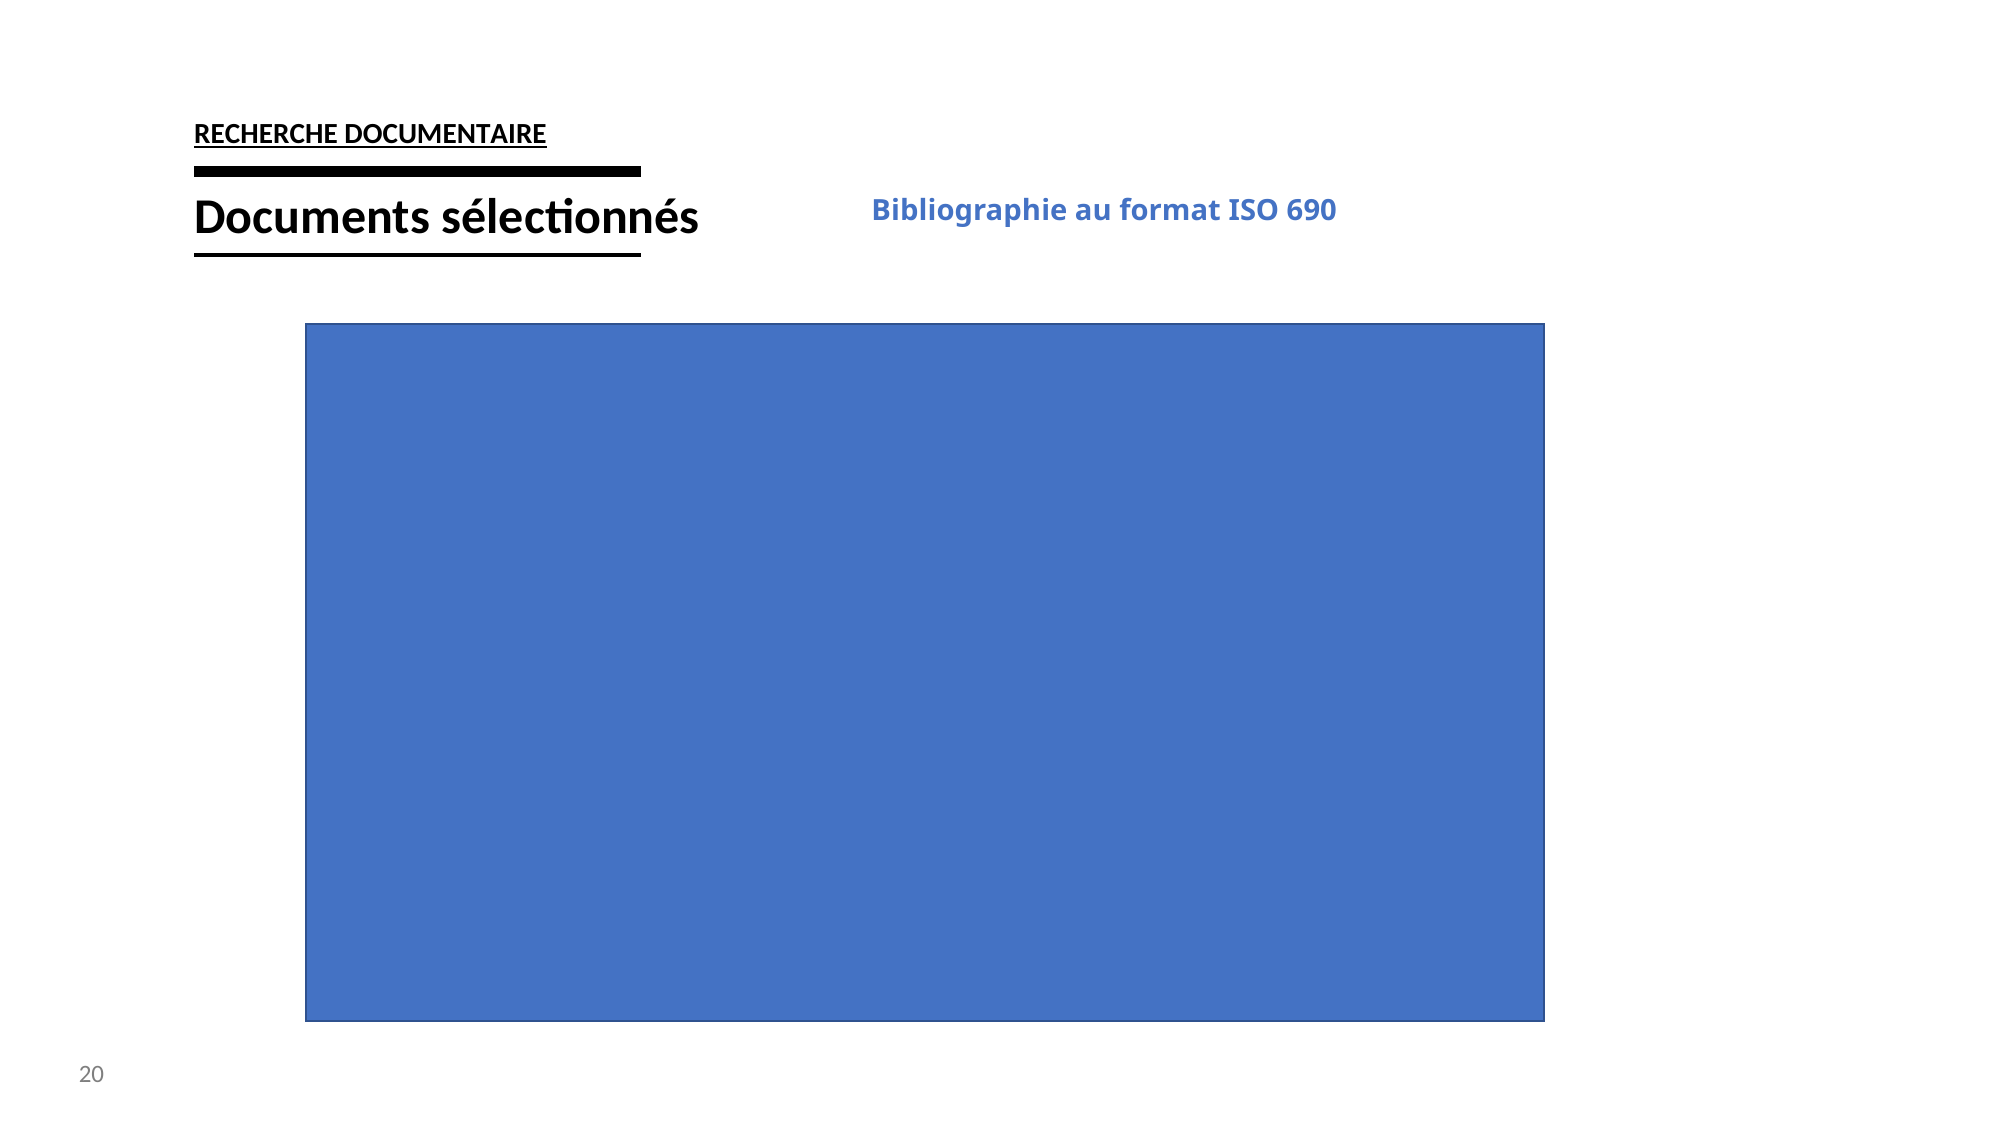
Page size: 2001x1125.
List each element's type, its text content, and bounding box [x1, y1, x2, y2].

text_box [306, 324, 1544, 1021]
text_box Documents sélectionnés [194, 183, 706, 245]
text_box RECHERCHE DOCUMENTAIRE [194, 114, 550, 150]
text_box [63, 1042, 514, 1103]
text_box Bibliographie au format ISO 690 [871, 183, 1663, 235]
